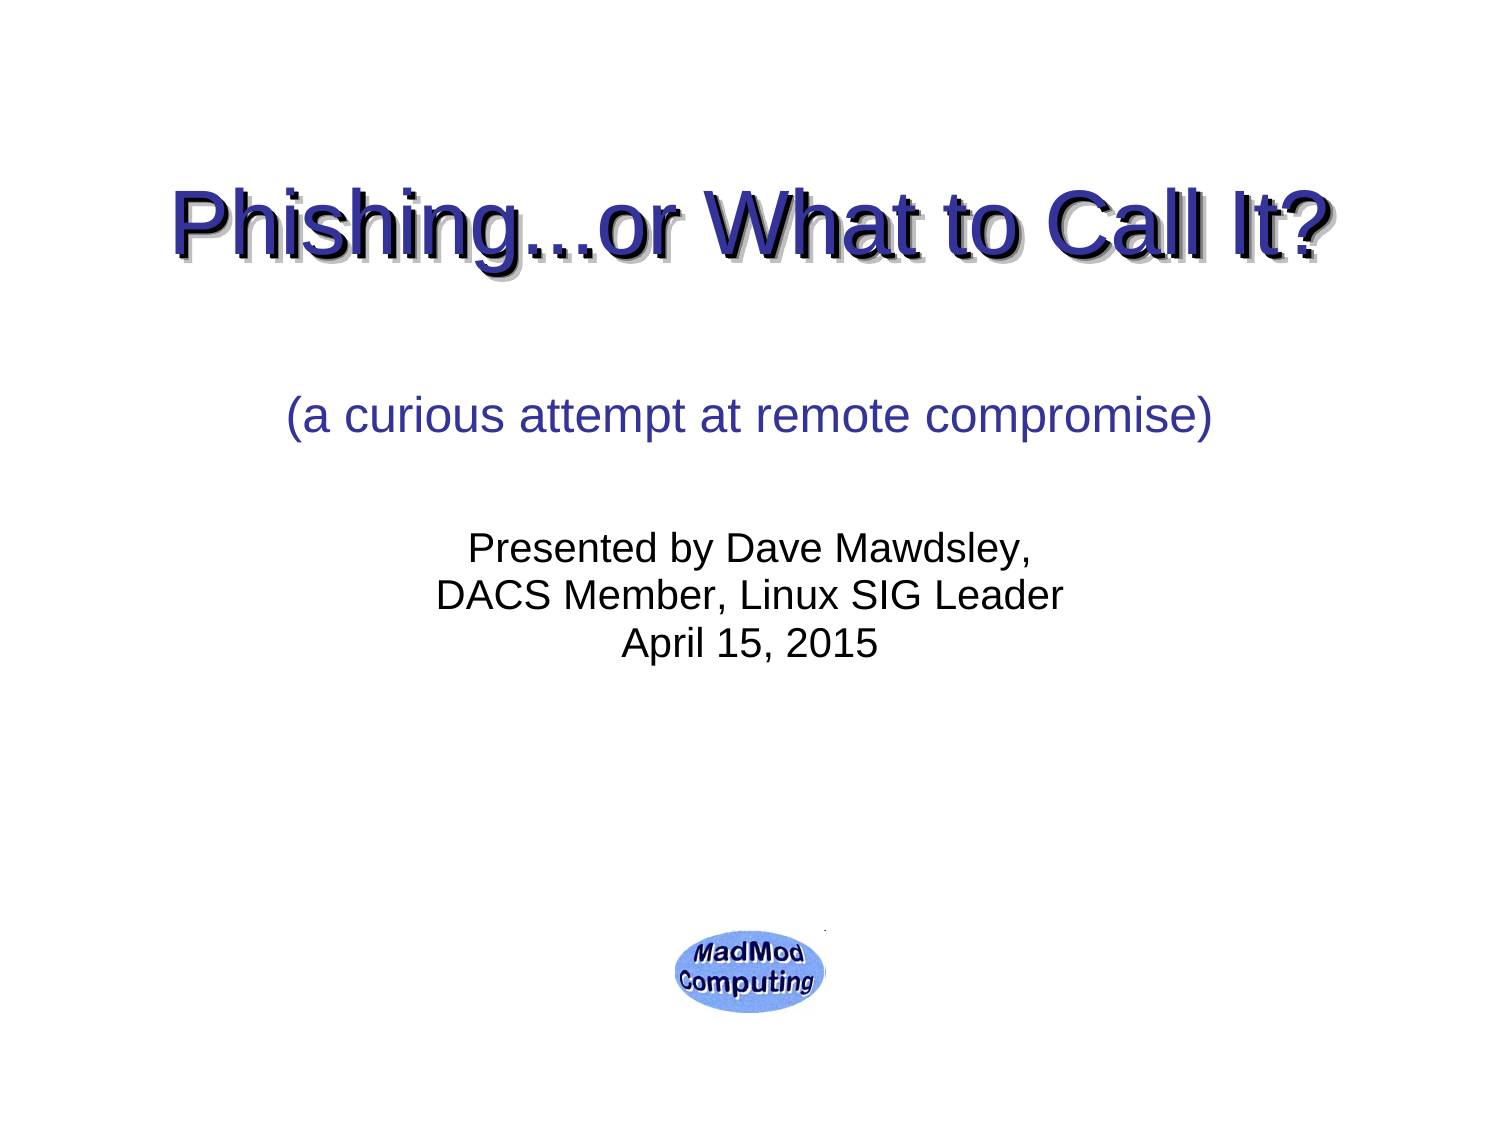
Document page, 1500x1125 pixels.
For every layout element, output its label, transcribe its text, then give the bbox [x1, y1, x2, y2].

subtitle Presented by Dave Mawdsley, DACS Member, Linux SIG Leader April 15, 2015 [337, 525, 1088, 693]
text_box (a curious attempt at remote compromise) [225, 375, 1276, 451]
picture [675, 930, 826, 1013]
title Phishing...or What to Call It? [112, 162, 1388, 284]
